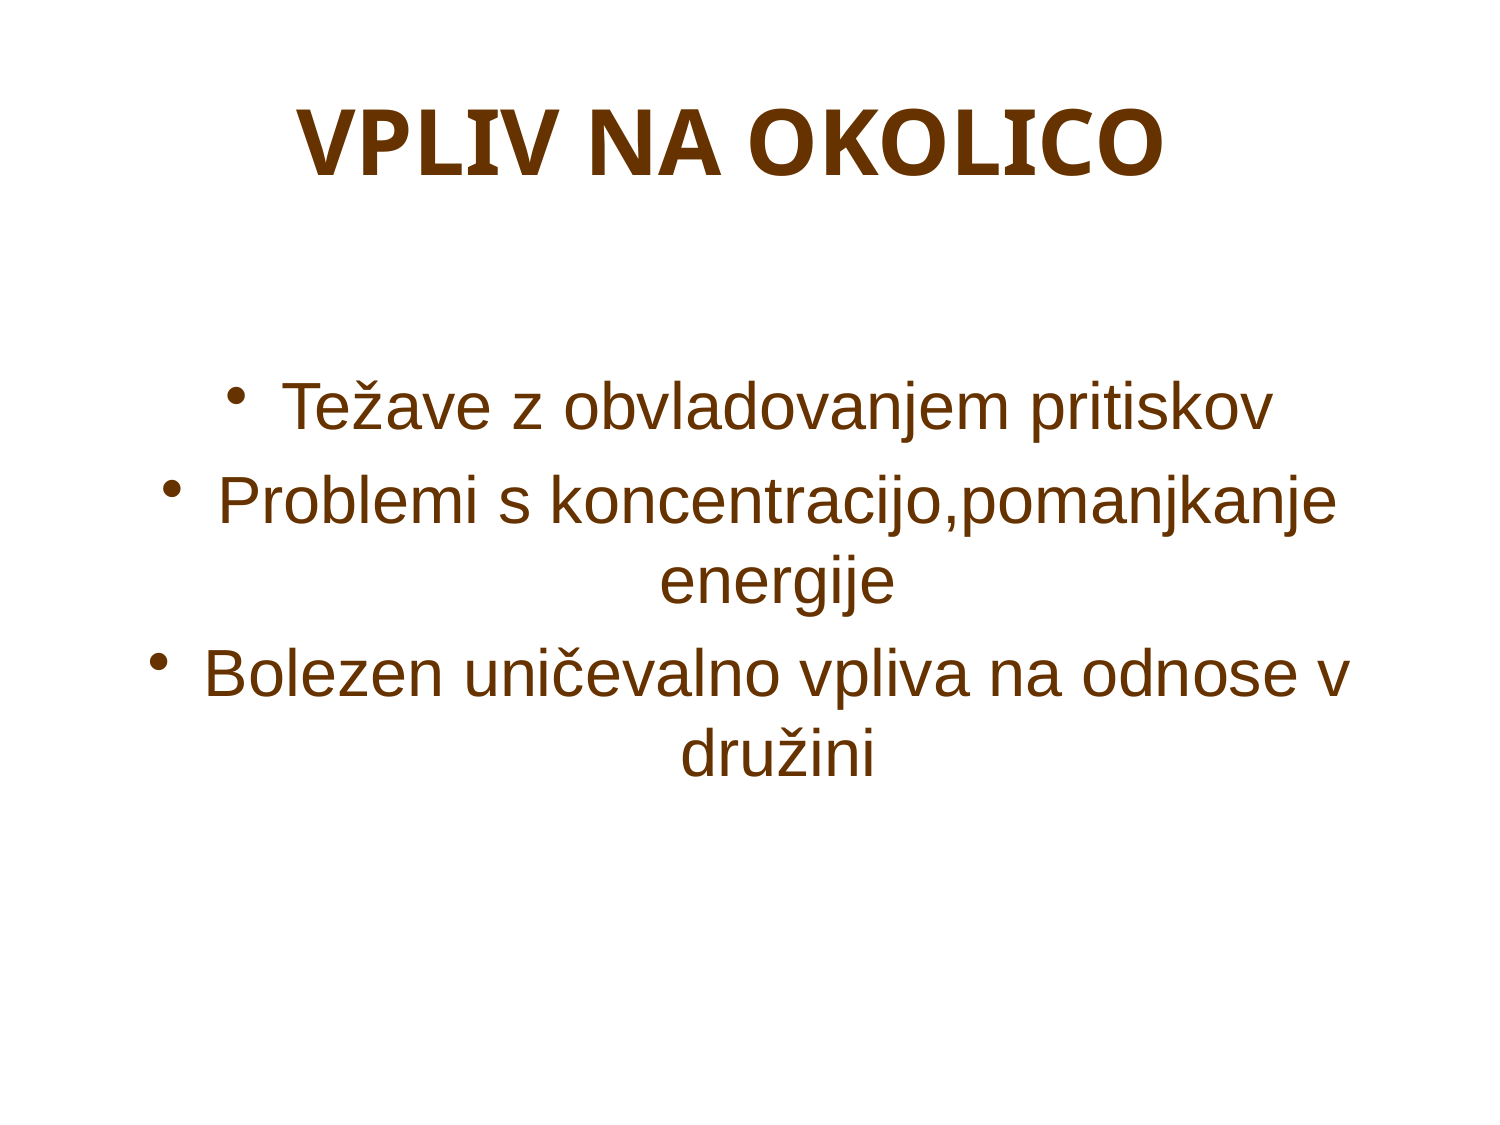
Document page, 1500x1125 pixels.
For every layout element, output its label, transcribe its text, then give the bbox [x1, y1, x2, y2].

list Težave z obvladovanjem pritiskov Problemi s koncentracijo,pomanjkanje energije Bolezen uničevalno vpliva na odnose v družini [75, 262, 1425, 1005]
title VPLIV NA OKOLICO [75, 45, 1425, 233]
